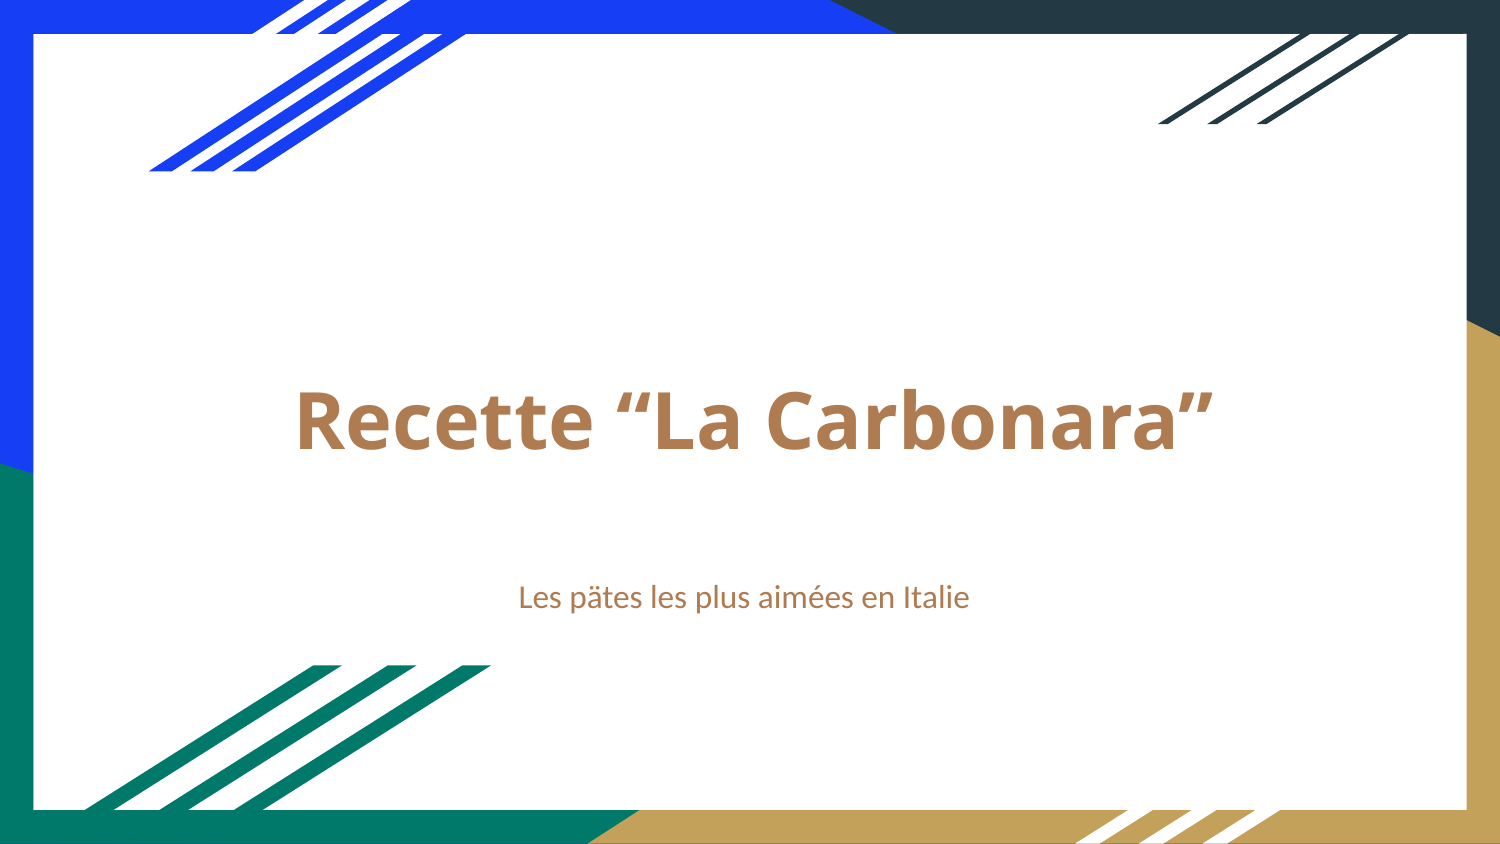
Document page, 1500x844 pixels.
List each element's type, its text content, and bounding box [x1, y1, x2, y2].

title Recette “La Carbonara” [169, 298, 1339, 537]
subtitle Les pätes les plus aimées en Italie [304, 559, 1185, 646]
